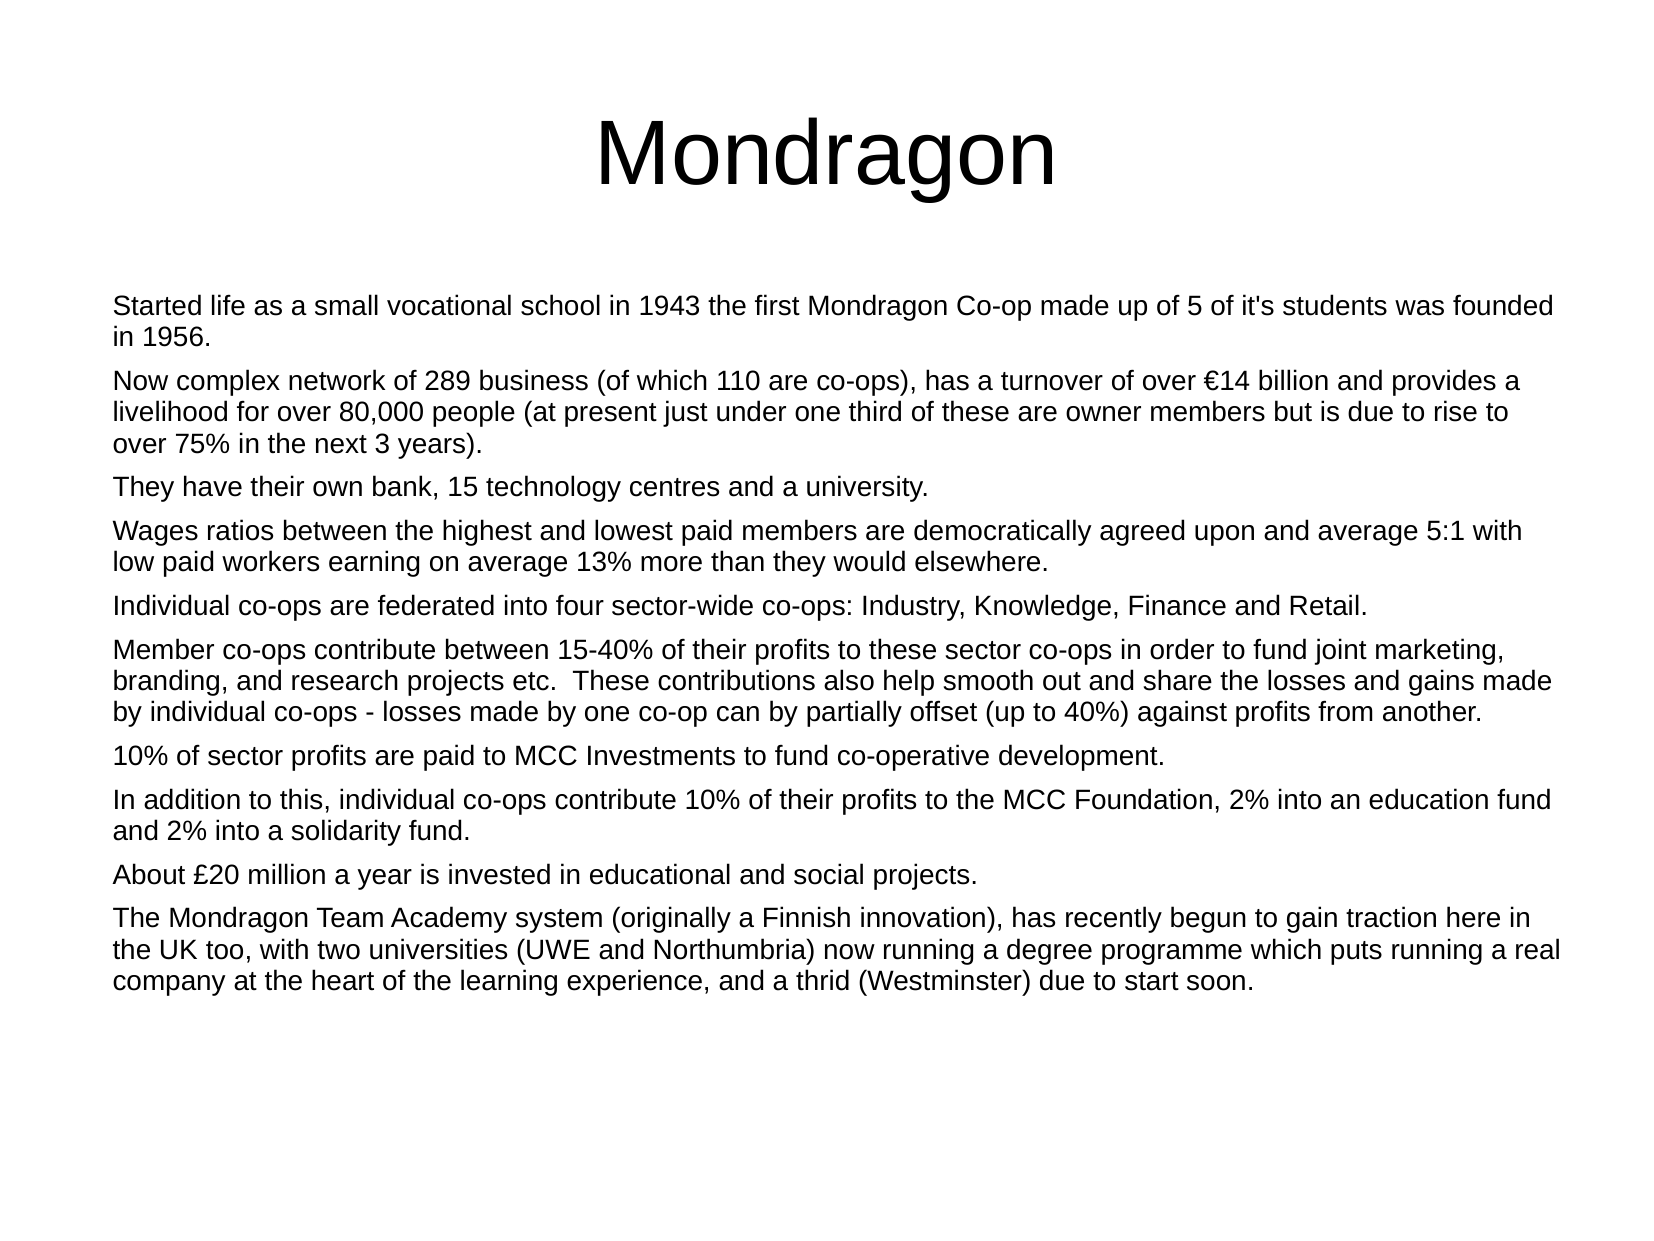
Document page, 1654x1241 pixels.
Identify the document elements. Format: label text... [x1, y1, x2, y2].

list Started life as a small vocational school in 1943 the first Mondragon Co-op made up of 5 of it's students was founded in 1956. Now complex network of 289 business (of which 110 are co-ops), has a turnover of over €14 billion and provides a livelihood for over 80,000 people (at present just under one third of these are owner members but is due to rise to over 75% in the next 3 years). They have their own bank, 15 technology centres and a university. Wages ratios between the highest and lowest paid members are democratically agreed upon and average 5:1 with low paid workers earning on average 13% more than they would elsewhere. Individual co-ops are federated into four sector-wide co-ops: Industry, Knowledge, Finance and Retail. Member co-ops contribute between 15-40% of their profits to these sector co-ops in order to fund joint marketing, branding, and research projects etc. These contributions also help smooth out and share the losses and gains made by individual co-ops - losses made by one co-op can by partially offset (up to 40%) against profits from another. 10% of sector profits are paid to MCC Investments to fund co-operative development. In addition to this, individual co-ops contribute 10% of their profits to the MCC Foundation, 2% into an education fund and 2% into a solidarity fund. About £20 million a year is invested in educational and social projects. The Mondragon Team Academy system (originally a Finnish innovation), has recently begun to gain traction here in the UK too, with two universities (UWE and Northumbria) now running a degree programme which puts running a real company at the heart of the learning experience, and a thrid (Westminster) due to start soon. [82, 290, 1571, 1010]
title Mondragon [82, 49, 1571, 257]
